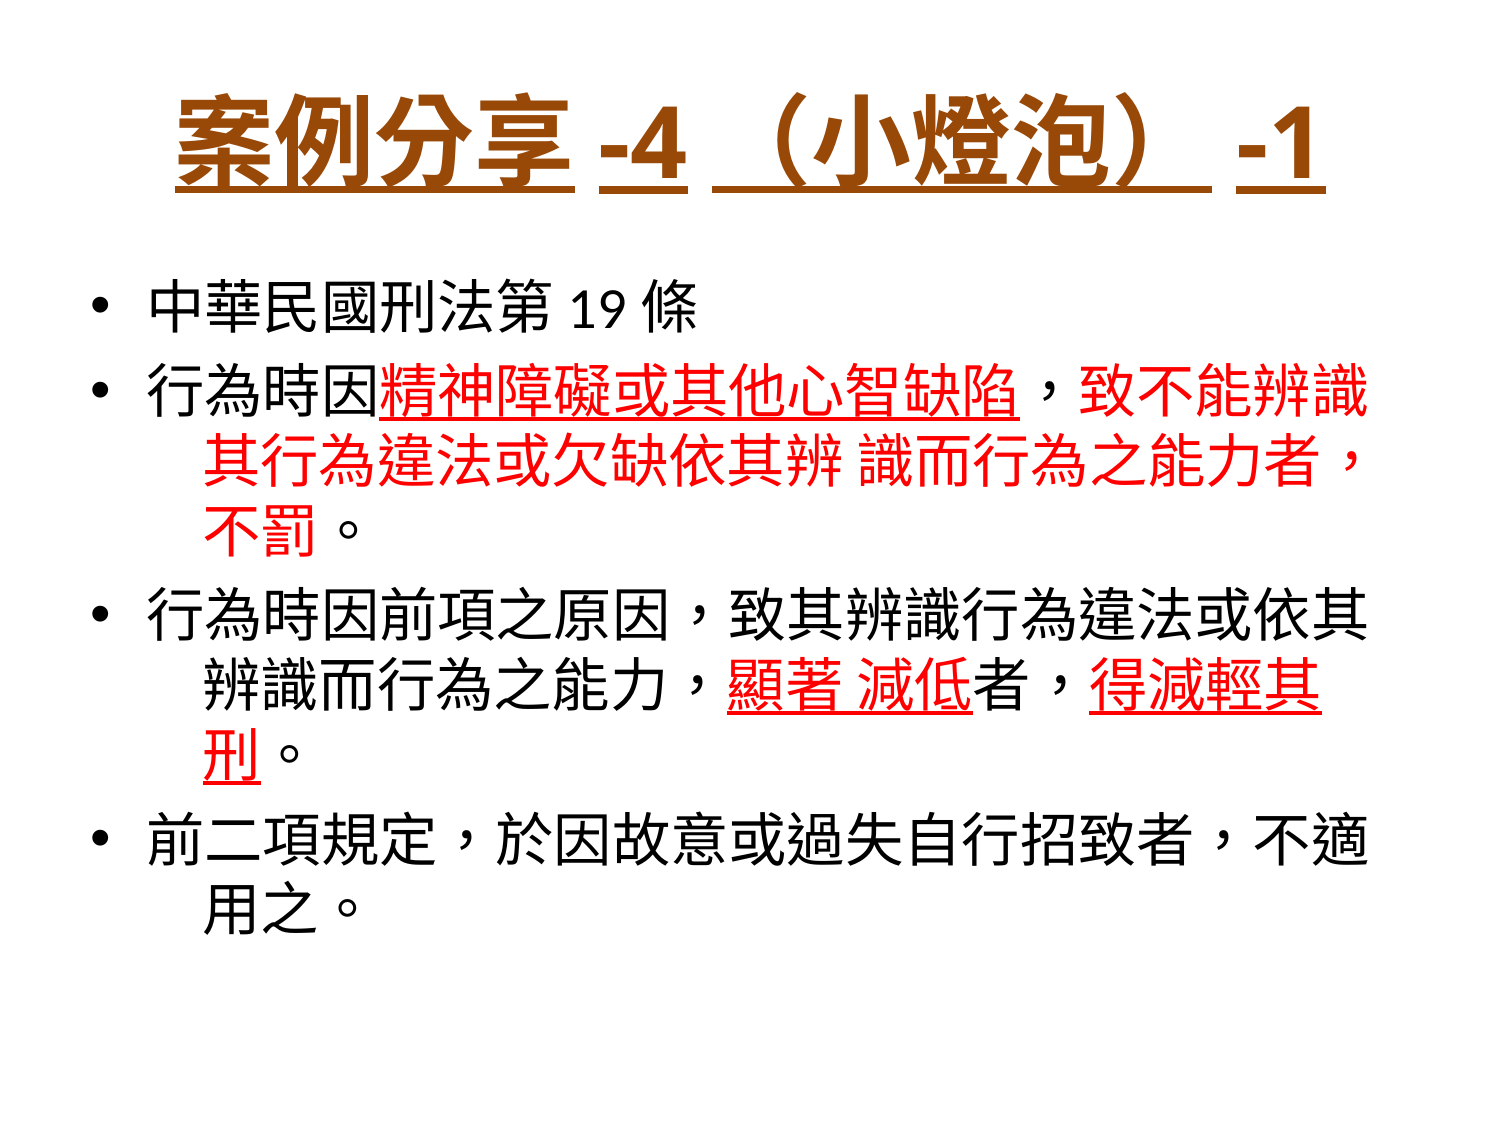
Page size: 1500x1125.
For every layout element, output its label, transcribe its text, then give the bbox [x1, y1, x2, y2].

list 中華民國刑法第19條 行為時因精神障礙或其他心智缺陷，致不能辨識其行為違法或欠缺依其辨 識而行為之能力者，不罰。 行為時因前項之原因，致其辨識行為違法或依其辨識而行為之能力，顯著 減低者，得減輕其刑。 前二項規定，於因故意或過失自行招致者，不適用之。 [75, 262, 1426, 1005]
title 案例分享-4（小燈泡）-1 [75, 45, 1426, 233]
